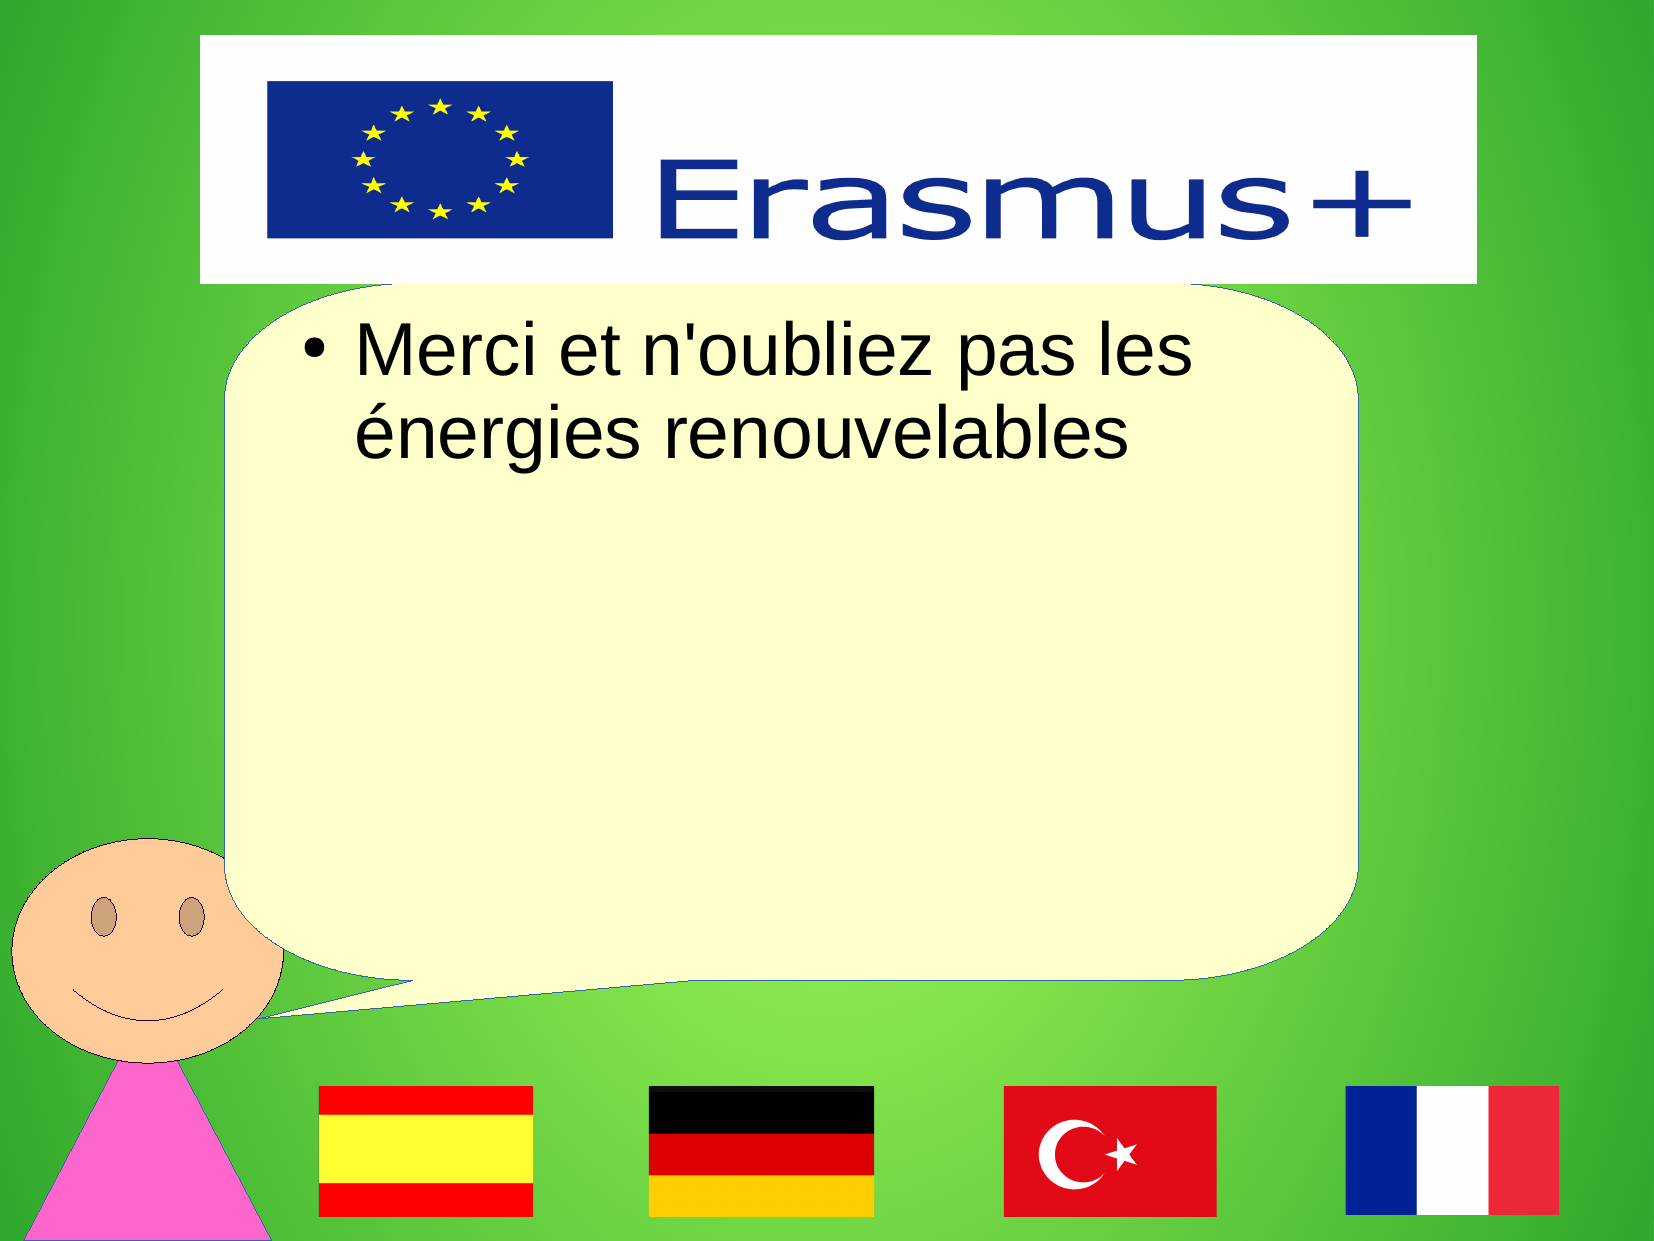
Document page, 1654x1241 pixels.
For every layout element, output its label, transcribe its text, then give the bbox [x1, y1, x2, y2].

picture [1345, 1086, 1560, 1215]
text_box [298, 284, 1285, 307]
picture [648, 1086, 875, 1217]
text_box [11, 315, 1334, 1241]
picture [200, 35, 1477, 284]
list Merci et n'oubliez pas les énergies renouvelables [283, 307, 1430, 922]
picture [1003, 1086, 1217, 1217]
picture [318, 1086, 534, 1217]
